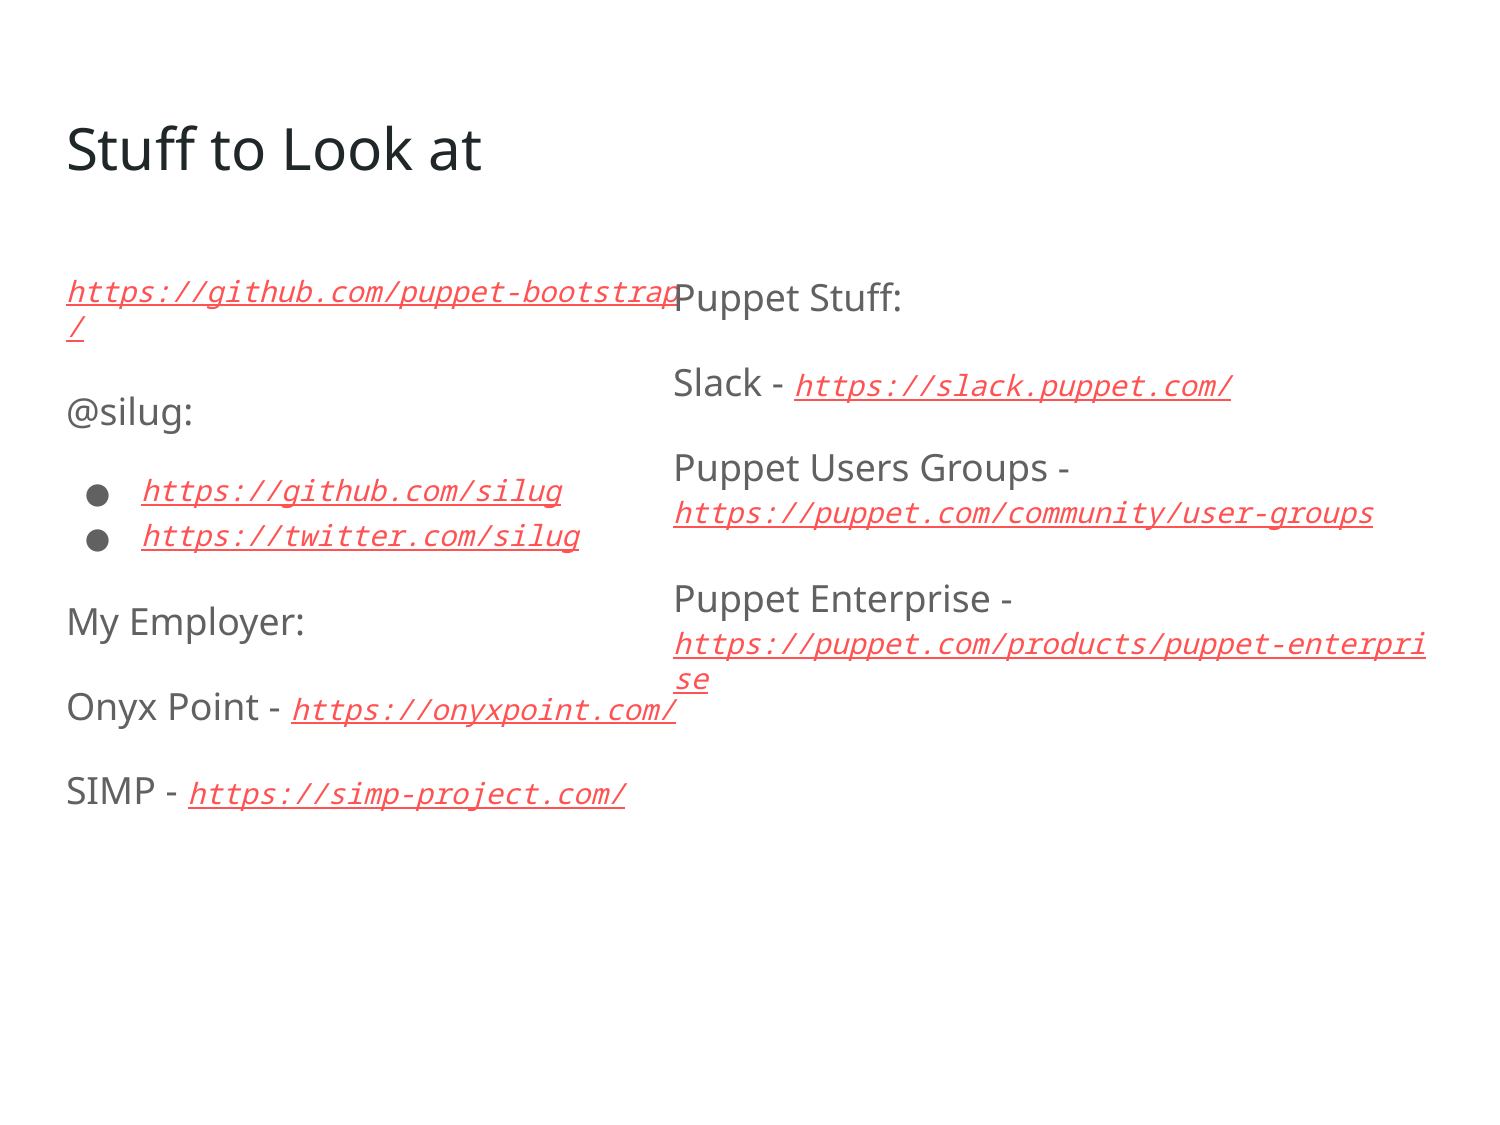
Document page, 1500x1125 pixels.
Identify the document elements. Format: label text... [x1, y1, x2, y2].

title Stuff to Look at [51, 97, 1449, 223]
list https://github.com/puppet-bootstrap/ @silug: https://github.com/silug https://twitter.com/silug My Employer: Onyx Point - https://onyxpoint.com/ SIMP - https://simp-project.com/ [51, 252, 658, 1000]
list Puppet Stuff: Slack - https://slack.puppet.com/ Puppet Users Groups - https://puppet.com/community/user-groups Puppet Enterprise - https://puppet.com/products/puppet-enterprise [658, 252, 1449, 1000]
